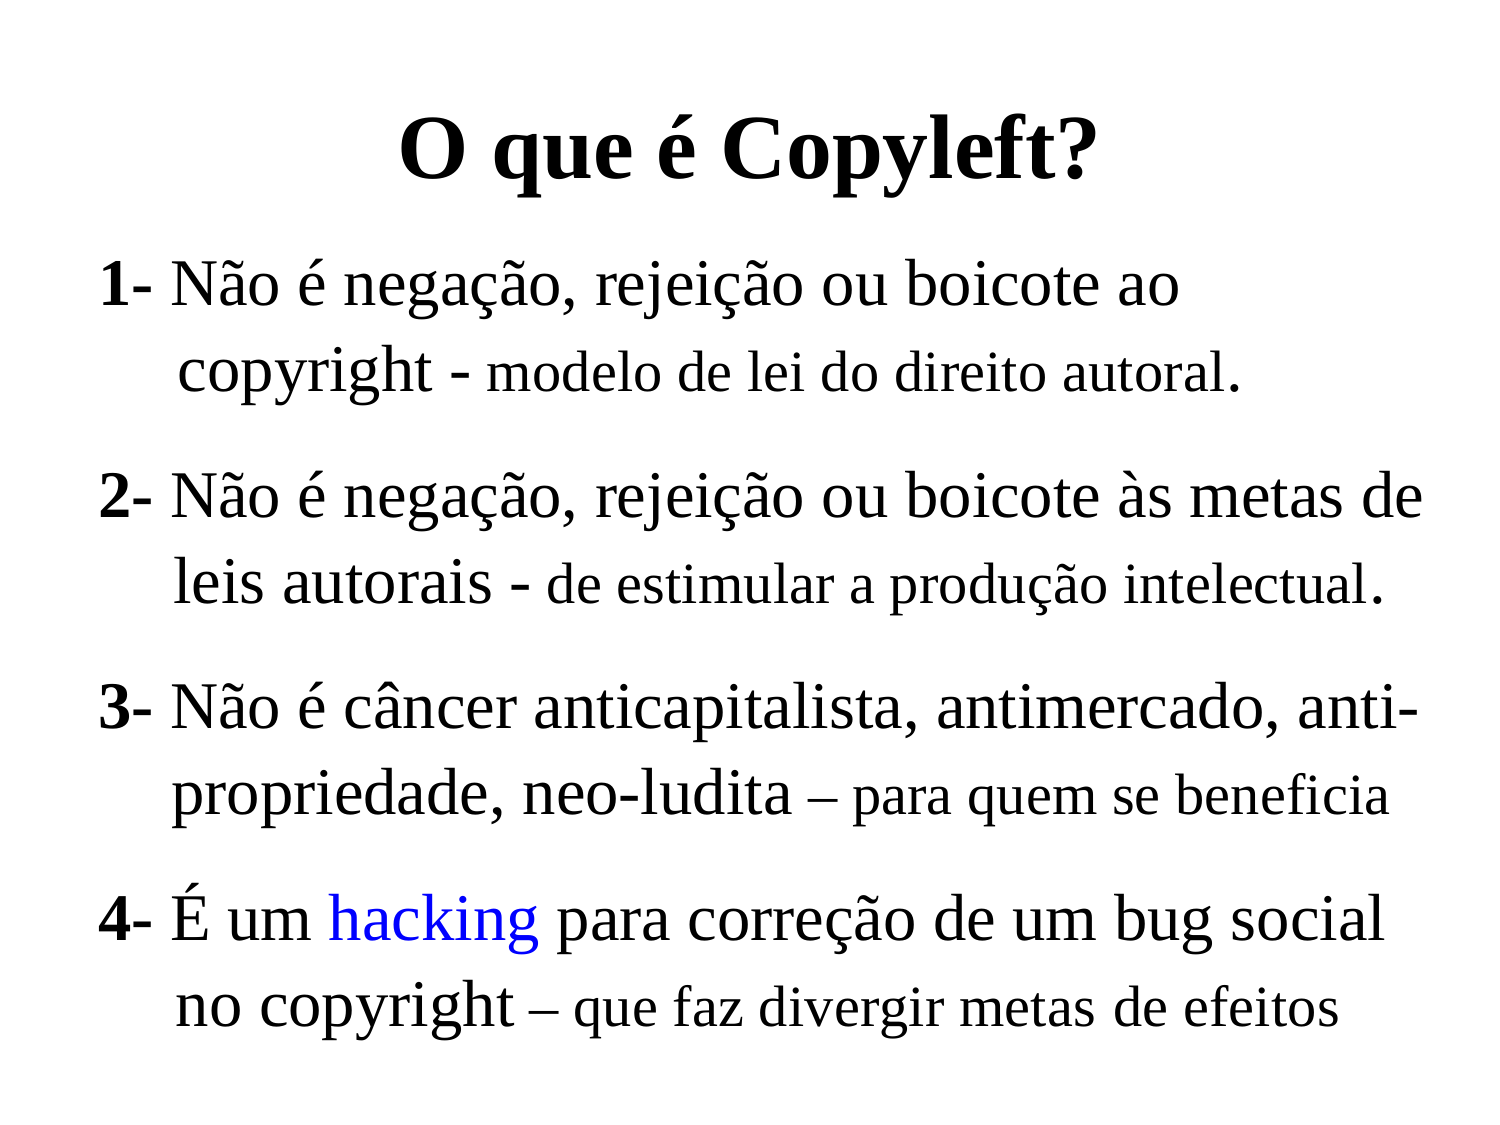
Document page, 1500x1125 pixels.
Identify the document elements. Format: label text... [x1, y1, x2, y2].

text_box 1- Não é negação, rejeição ou boicote ao copyright - modelo de lei do direito autoral. 2- Não é negação, rejeição ou boicote às metas de leis autorais - de estimular a produção intelectual. 3- Não é câncer anticapitalista, antimercado, anti- propriedade, neo-ludita – para quem se beneficia 4- É um hacking para correção de um bug social no copyright – que faz divergir metas de efeitos [98, 246, 1443, 1125]
title O que é Copyleft? [0, 78, 1500, 218]
